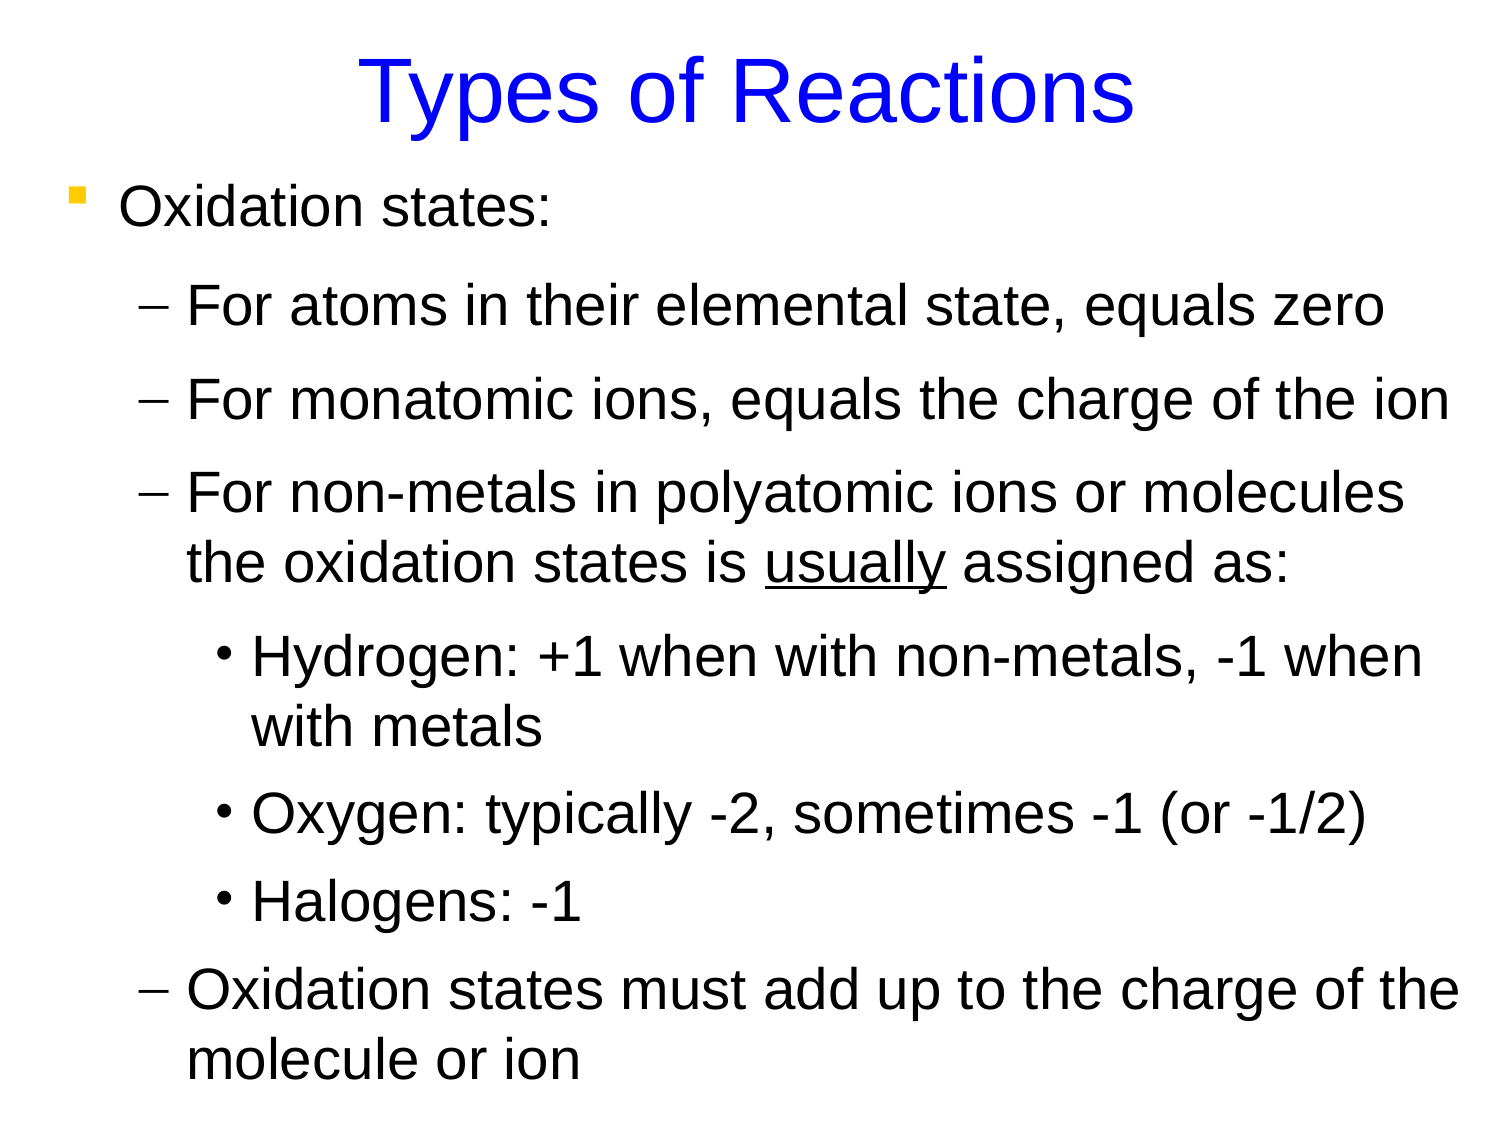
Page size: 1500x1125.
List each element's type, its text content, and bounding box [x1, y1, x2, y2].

list Oxidation states: For atoms in their elemental state, equals zero For monatomic ions, equals the charge of the ion For non-metals in polyatomic ions or molecules the oxidation states is usually assigned as: Hydrogen: +1 when with non-metals, -1 when with metals Oxygen: typically -2, sometimes -1 (or -1/2) Halogens: -1 Oxidation states must add up to the charge of the molecule or ion [49, 90, 1486, 1099]
title Types of Reactions [49, 15, 1446, 90]
